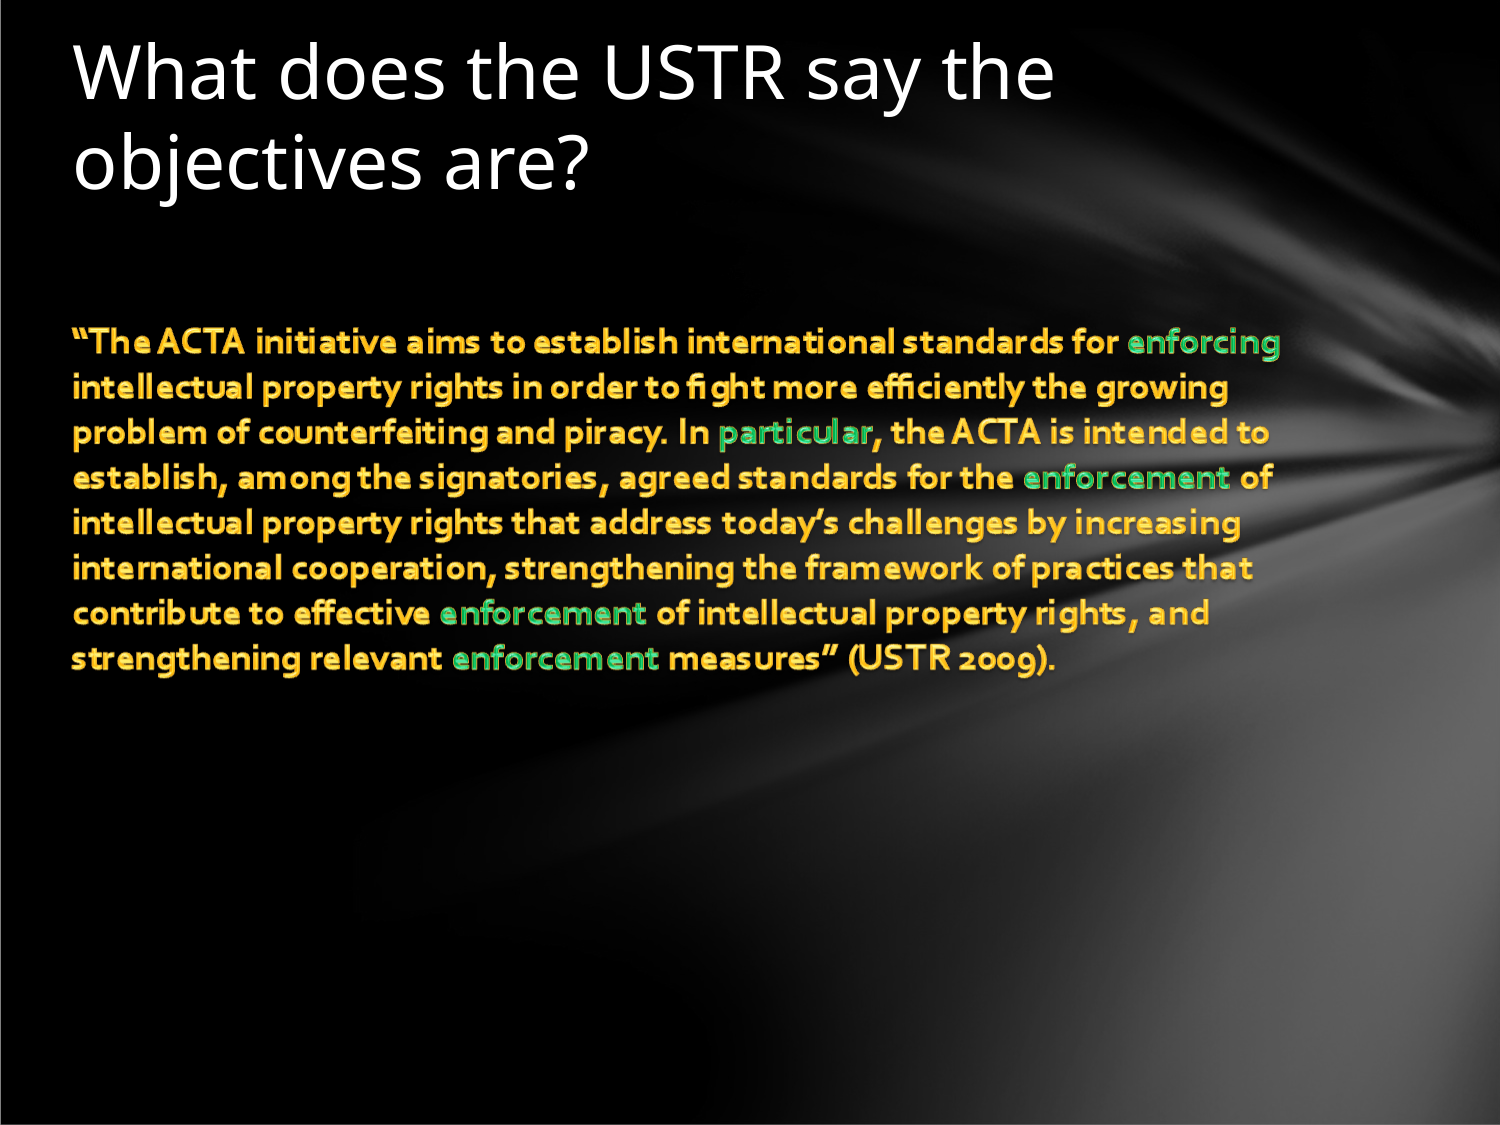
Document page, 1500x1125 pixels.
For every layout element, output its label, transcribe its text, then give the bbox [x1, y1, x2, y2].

title What does the USTR say the objectives are? [57, 17, 1318, 213]
picture [0, 0, 1500, 1125]
text_box [57, 239, 1319, 1016]
